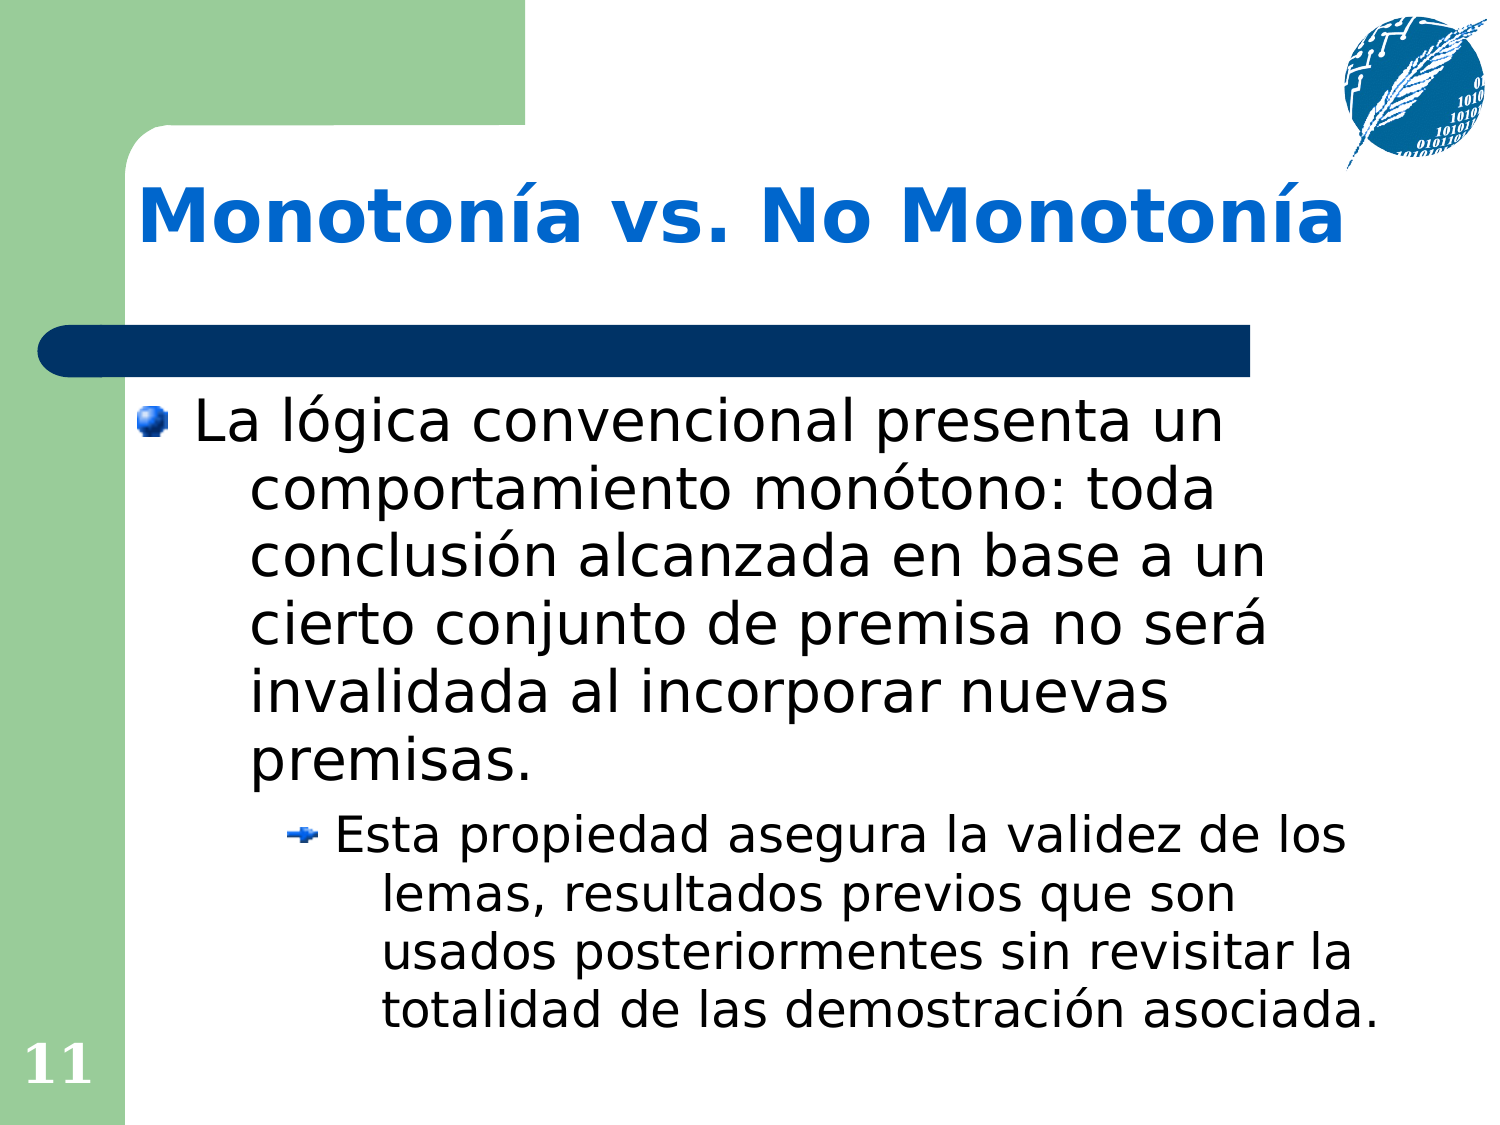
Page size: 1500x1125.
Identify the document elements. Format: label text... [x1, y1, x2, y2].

picture [1433, 139, 1440, 147]
picture [1427, 138, 1431, 148]
list La lógica convencional presenta un comportamiento monótono: toda conclusión alcanzada en base a un cierto conjunto de premisa no será invalidada al incorporar nuevas premisas. Esta propiedad asegura la validez de los lemas, resultados previos que son usados posteriormentes sin revisitar la totalidad de las demostración asociada. [137, 387, 1400, 1045]
picture [1436, 127, 1450, 136]
picture [1341, 15, 1487, 172]
picture [1416, 140, 1425, 149]
title Monotonía vs. No Monotonía [136, 136, 1414, 301]
